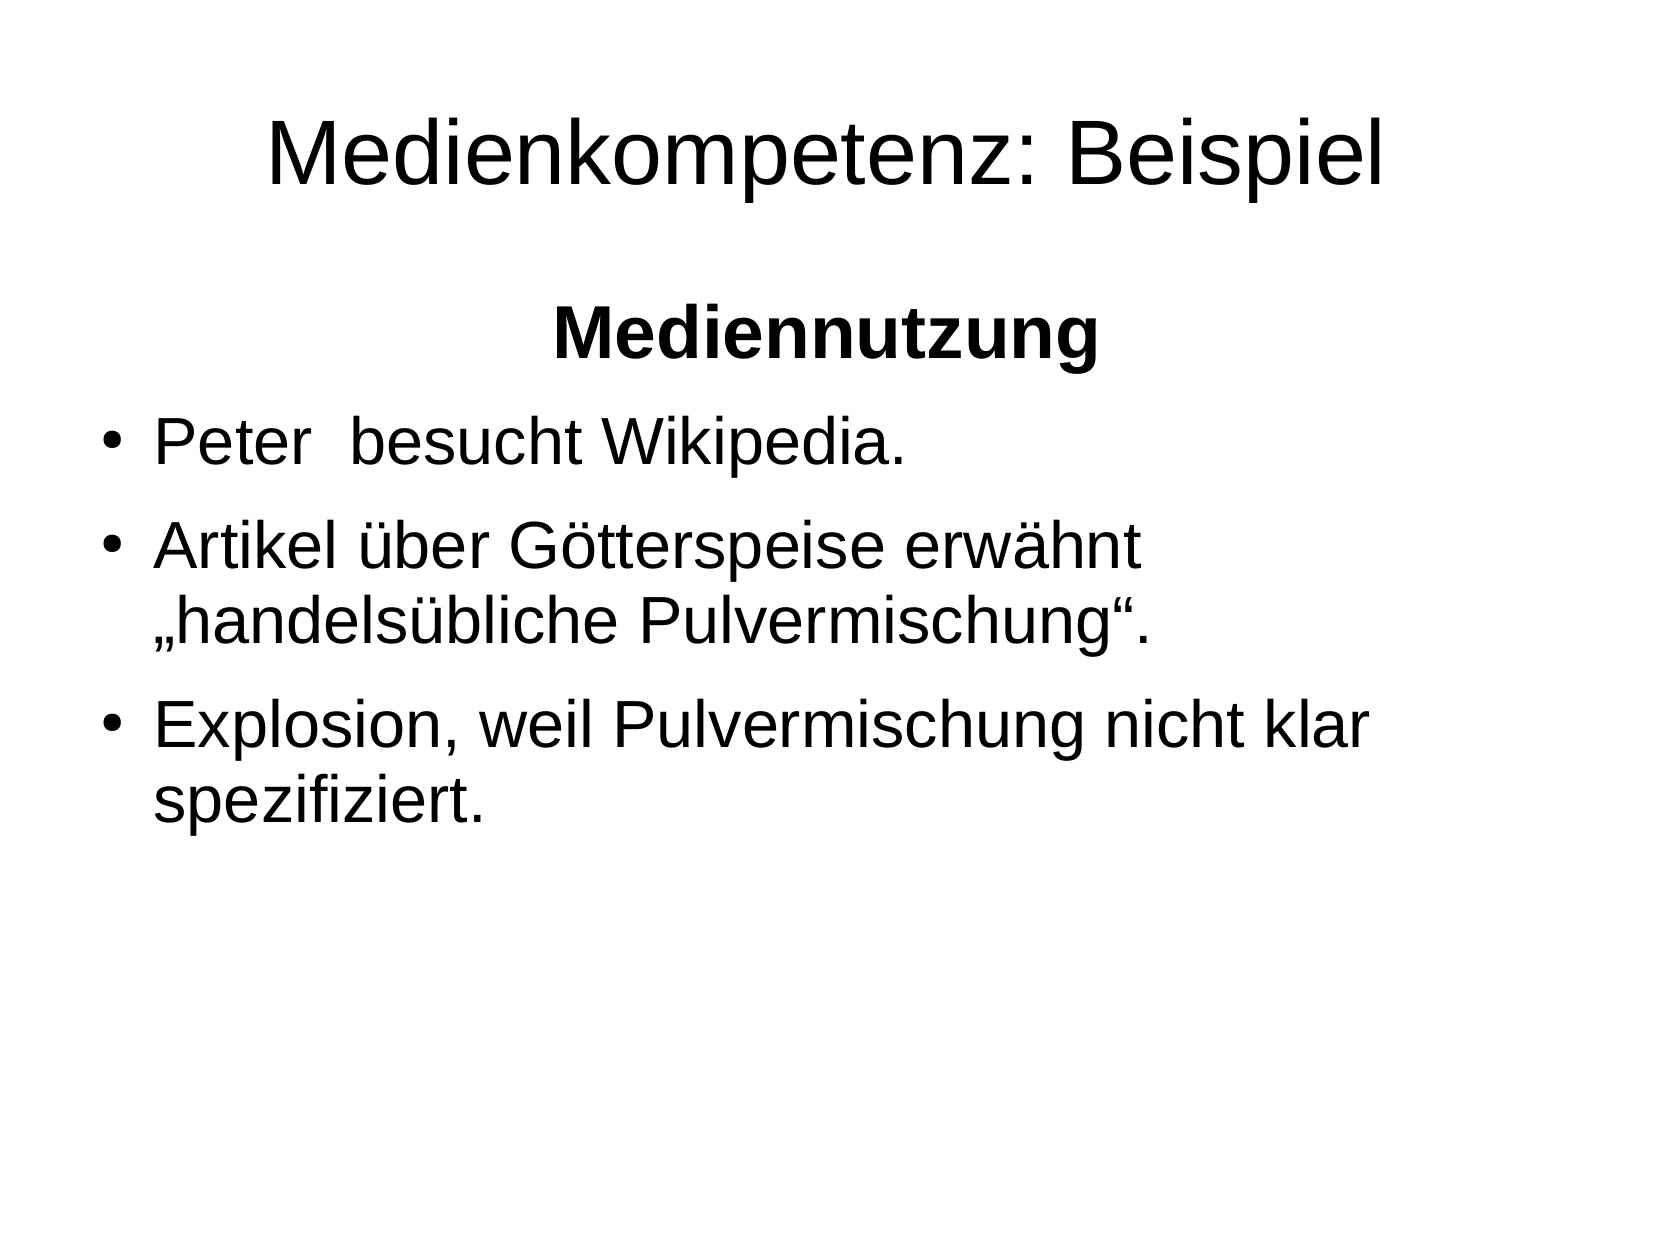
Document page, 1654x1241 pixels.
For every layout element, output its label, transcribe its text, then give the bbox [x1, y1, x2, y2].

list Mediennutzung Peter besucht Wikipedia. Artikel über Götterspeise erwähnt „handelsübliche Pulvermischung“. Explosion, weil Pulvermischung nicht klar spezifiziert. [82, 290, 1571, 1109]
title Medienkompetenz: Beispiel [82, 49, 1571, 257]
